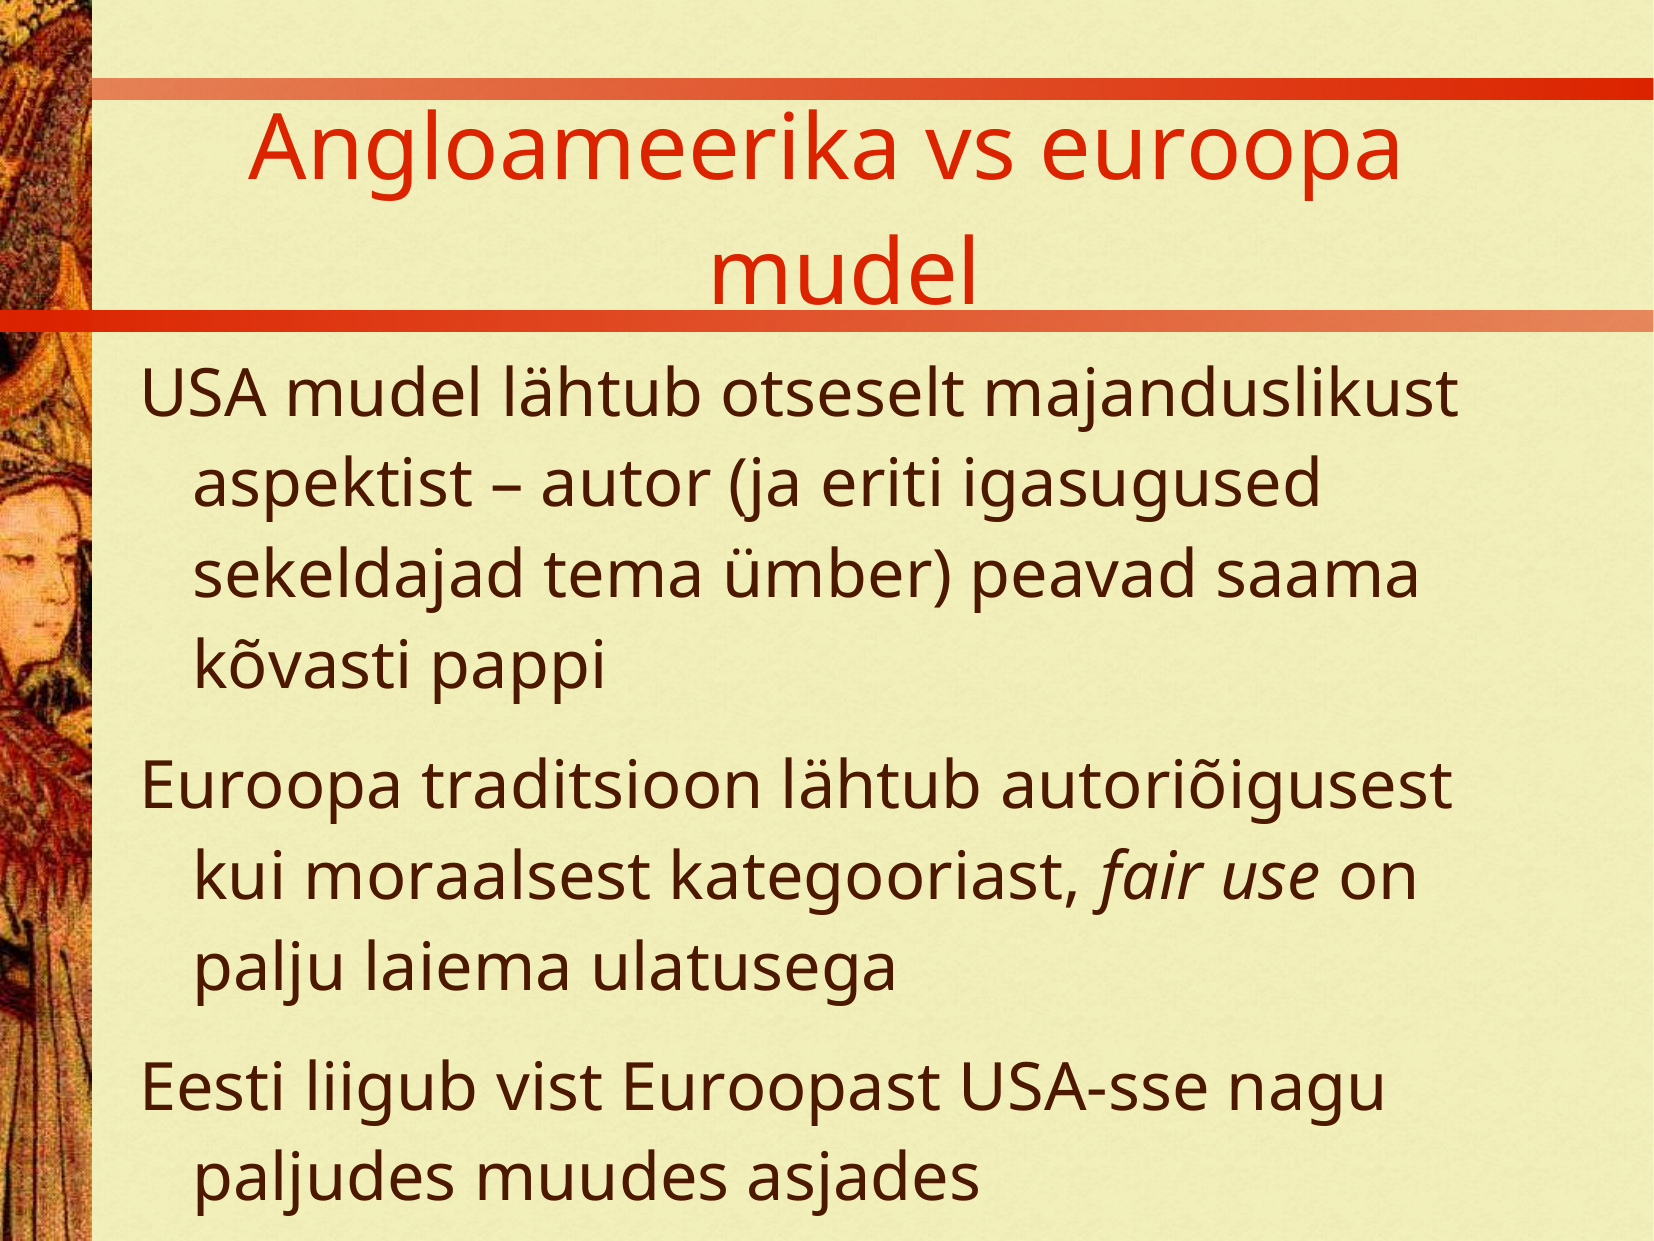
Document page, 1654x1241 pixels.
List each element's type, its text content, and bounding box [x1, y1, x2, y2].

picture [0, 332, 1654, 1241]
list USA mudel lähtub otseselt majanduslikust aspektist – autor (ja eriti igasugused sekeldajad tema ümber) peavad saama kõvasti pappi Euroopa traditsioon lähtub autoriõigusest kui moraalsest kategooriast, fair use on palju laiema ulatusega Eesti liigub vist Euroopast USA-sse nagu paljudes muudes asjades USA praktika on ka kaasusepõhine – palju sõltub konkreetsetest lahenditest (N: Causbyde lugu) [121, 344, 1533, 1234]
picture [0, 0, 1654, 310]
title Angloameerika vs euroopa mudel [121, 102, 1534, 311]
